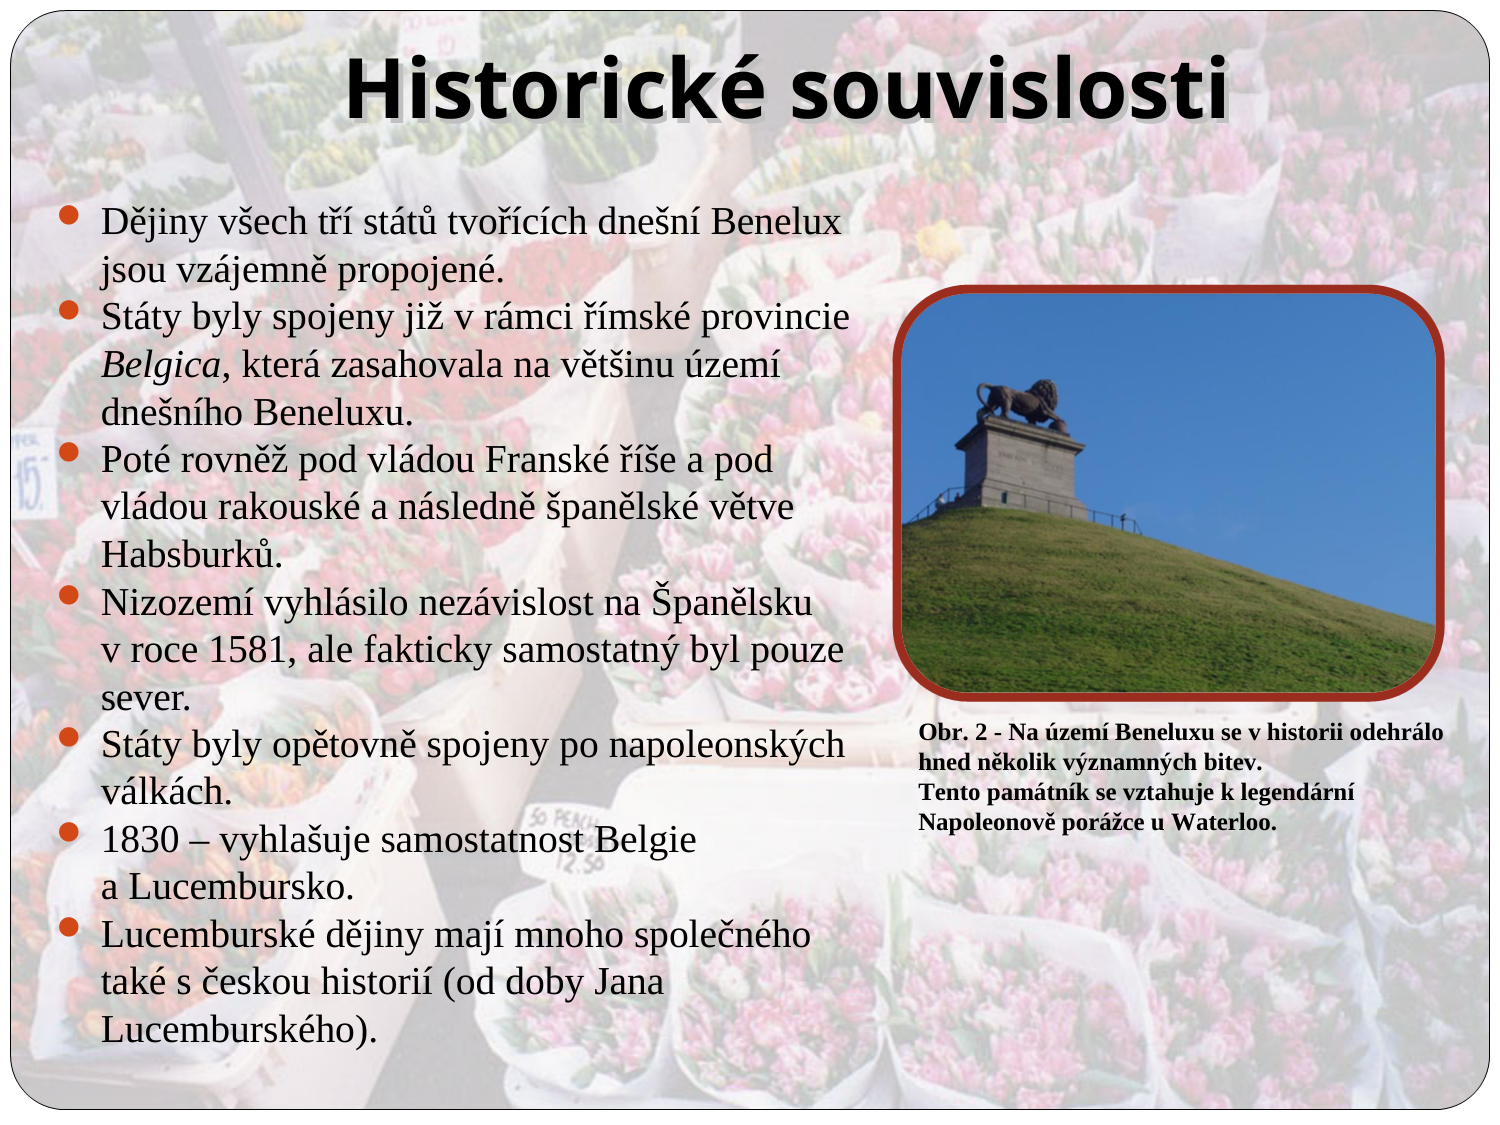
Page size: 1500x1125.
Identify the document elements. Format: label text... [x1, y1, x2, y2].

title Historické souvislosti [150, 11, 1426, 151]
text_box Obr. 2 - Na území Beneluxu se v historii odehrálo hned několik významných bitev. Tento památník se vztahuje k legendární Napoleonově porážce u Waterloo. [903, 707, 1500, 843]
list Dějiny všech tří států tvořících dnešní Benelux jsou vzájemně propojené. Státy byly spojeny již v rámci římské provincie Belgica, která zasahovala na většinu území dnešního Beneluxu. Poté rovněž pod vládou Franské říše a pod vládou rakouské a následně španělské větve Habsburků. Nizozemí vyhlásilo nezávislost na Španělsku v roce 1581, ale fakticky samostatný byl pouze sever. Státy byly opětovně spojeny po napoleonských válkách. 1830 – vyhlašuje samostatnost Belgie a Lucembursko. Lucemburské dějiny mají mnoho společného také s českou historií (od doby Jana Lucemburského). [41, 140, 879, 1125]
picture [9, 9, 1491, 1111]
